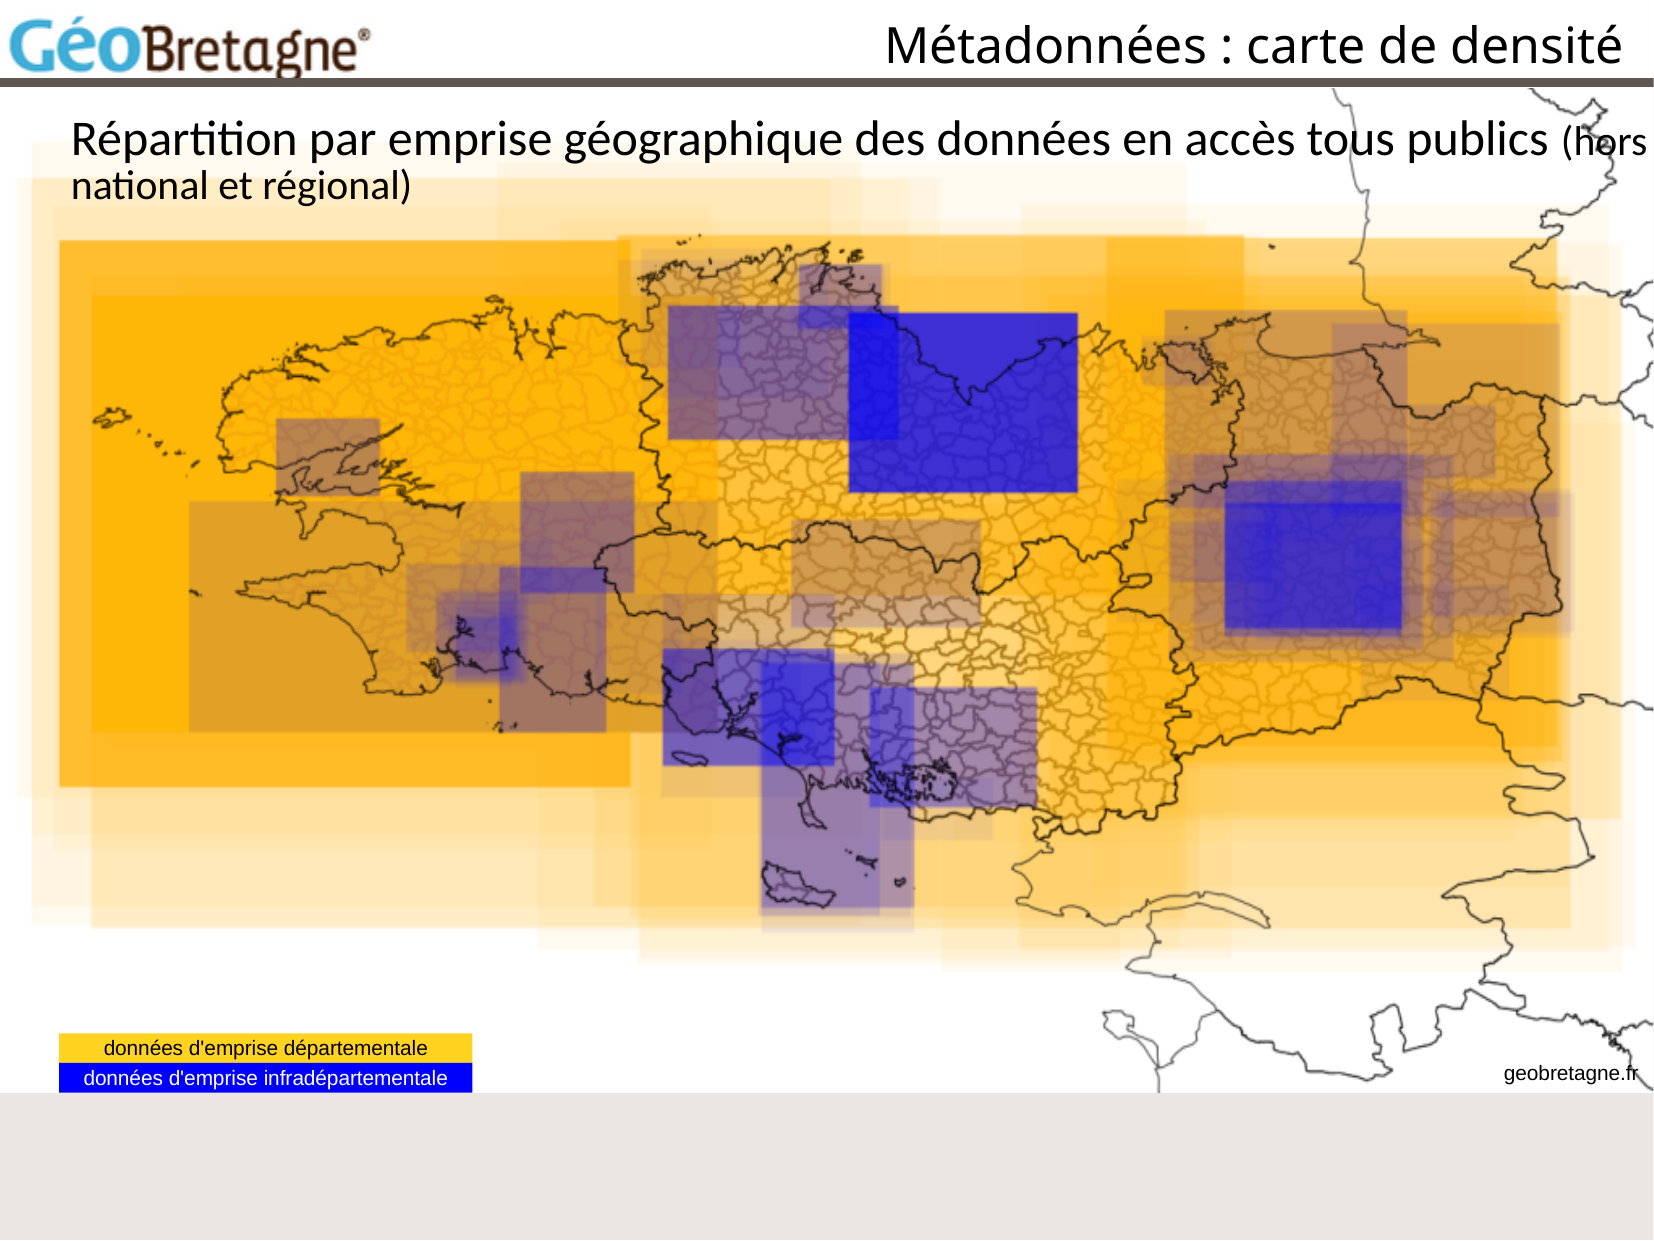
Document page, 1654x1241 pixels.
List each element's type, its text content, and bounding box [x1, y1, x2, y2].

text_box données d'emprise infradépartementale [59, 1062, 473, 1093]
text_box données d'emprise départementale [59, 1033, 473, 1062]
picture [0, 838, 1654, 1093]
list Répartition par emprise géographique des données en accès tous publics (hors national et régional) [0, 118, 1654, 838]
title Métadonnées : carte de densité [383, 0, 1625, 89]
picture [0, 0, 383, 78]
picture [0, 87, 1654, 118]
text_box geobretagne.fr [1328, 1054, 1654, 1093]
